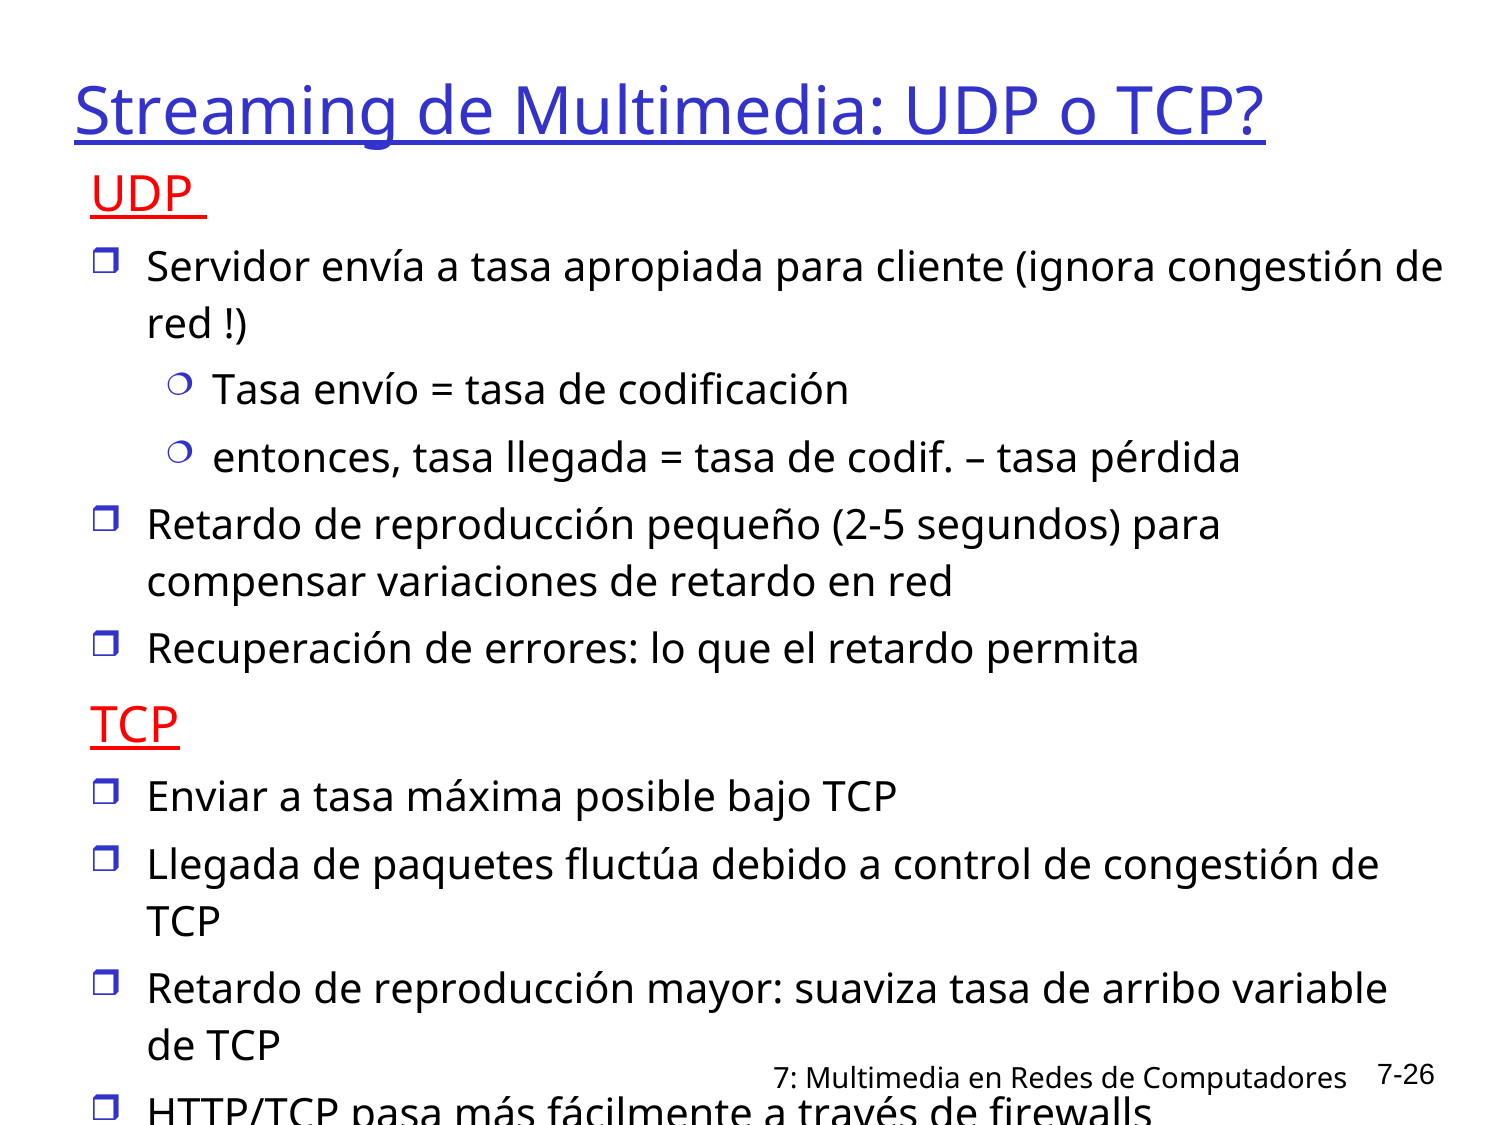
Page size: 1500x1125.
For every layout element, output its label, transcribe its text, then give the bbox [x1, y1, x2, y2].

title Streaming de Multimedia: UDP o TCP? [59, 37, 1401, 181]
list UDP Servidor envía a tasa apropiada para cliente (ignora congestión de red !) Tasa envío = tasa de codificación entonces, tasa llegada = tasa de codif. – tasa pérdida Retardo de reproducción pequeño (2-5 segundos) para compensar variaciones de retardo en red Recuperación de errores: lo que el retardo permita TCP Enviar a tasa máxima posible bajo TCP Llegada de paquetes fluctúa debido a control de congestión de TCP Retardo de reproducción mayor: suaviza tasa de arribo variable de TCP HTTP/TCP pasa más fácilmente a través de firewalls [75, 150, 1462, 1025]
